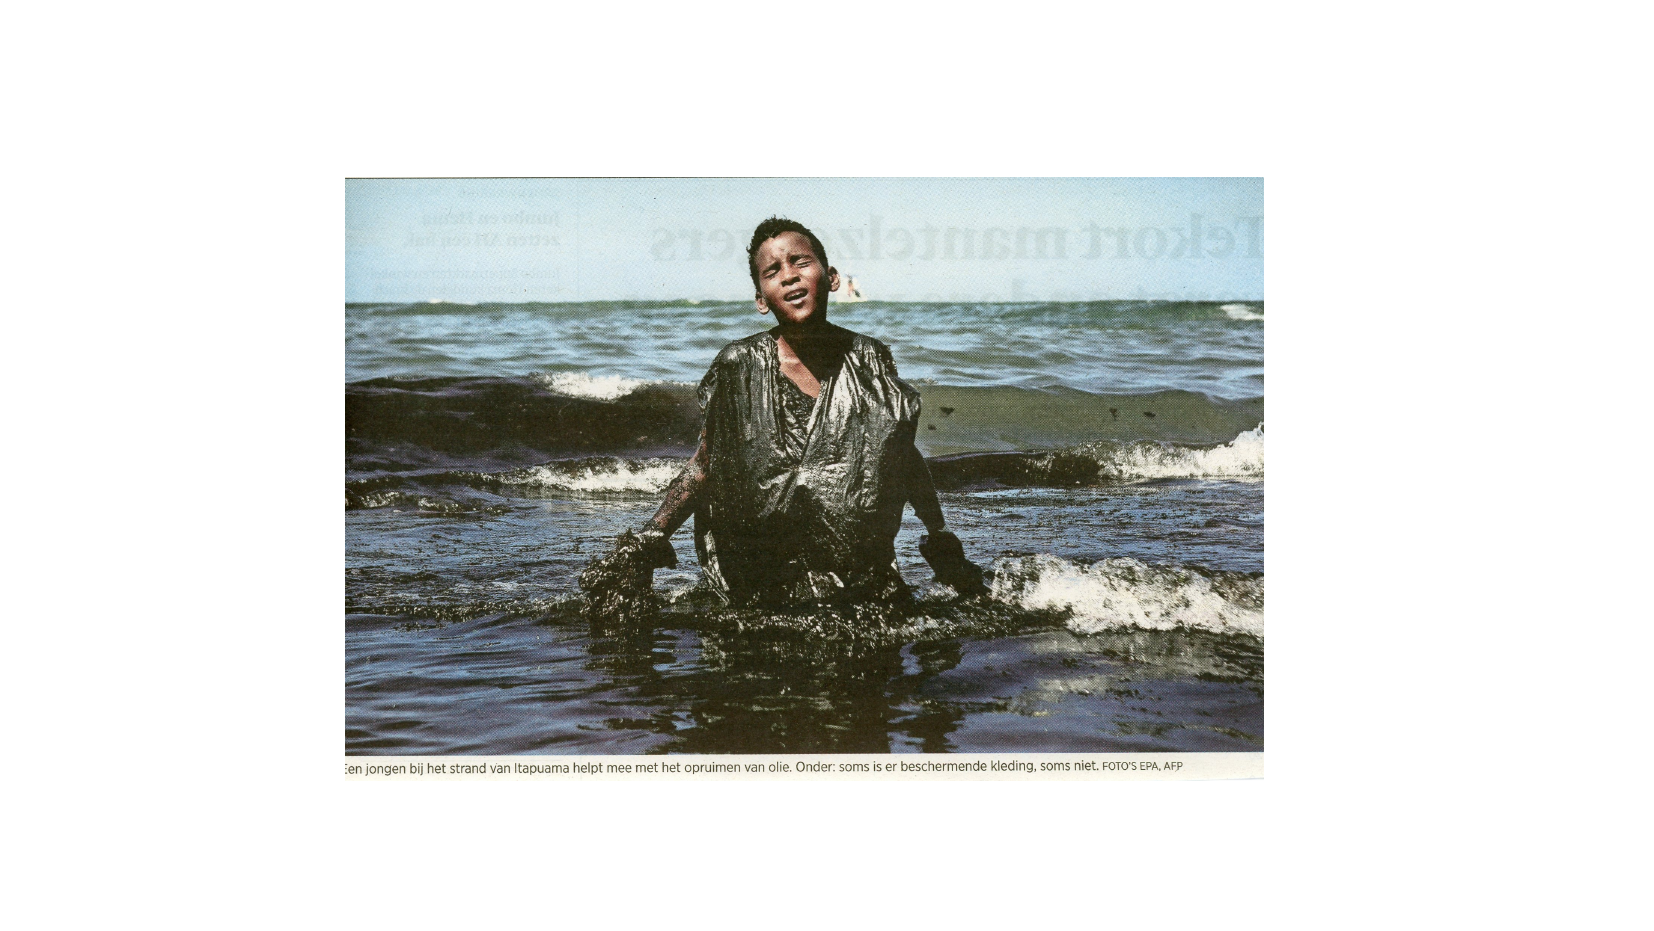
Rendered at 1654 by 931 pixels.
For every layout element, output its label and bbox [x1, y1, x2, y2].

picture [345, 177, 1264, 781]
